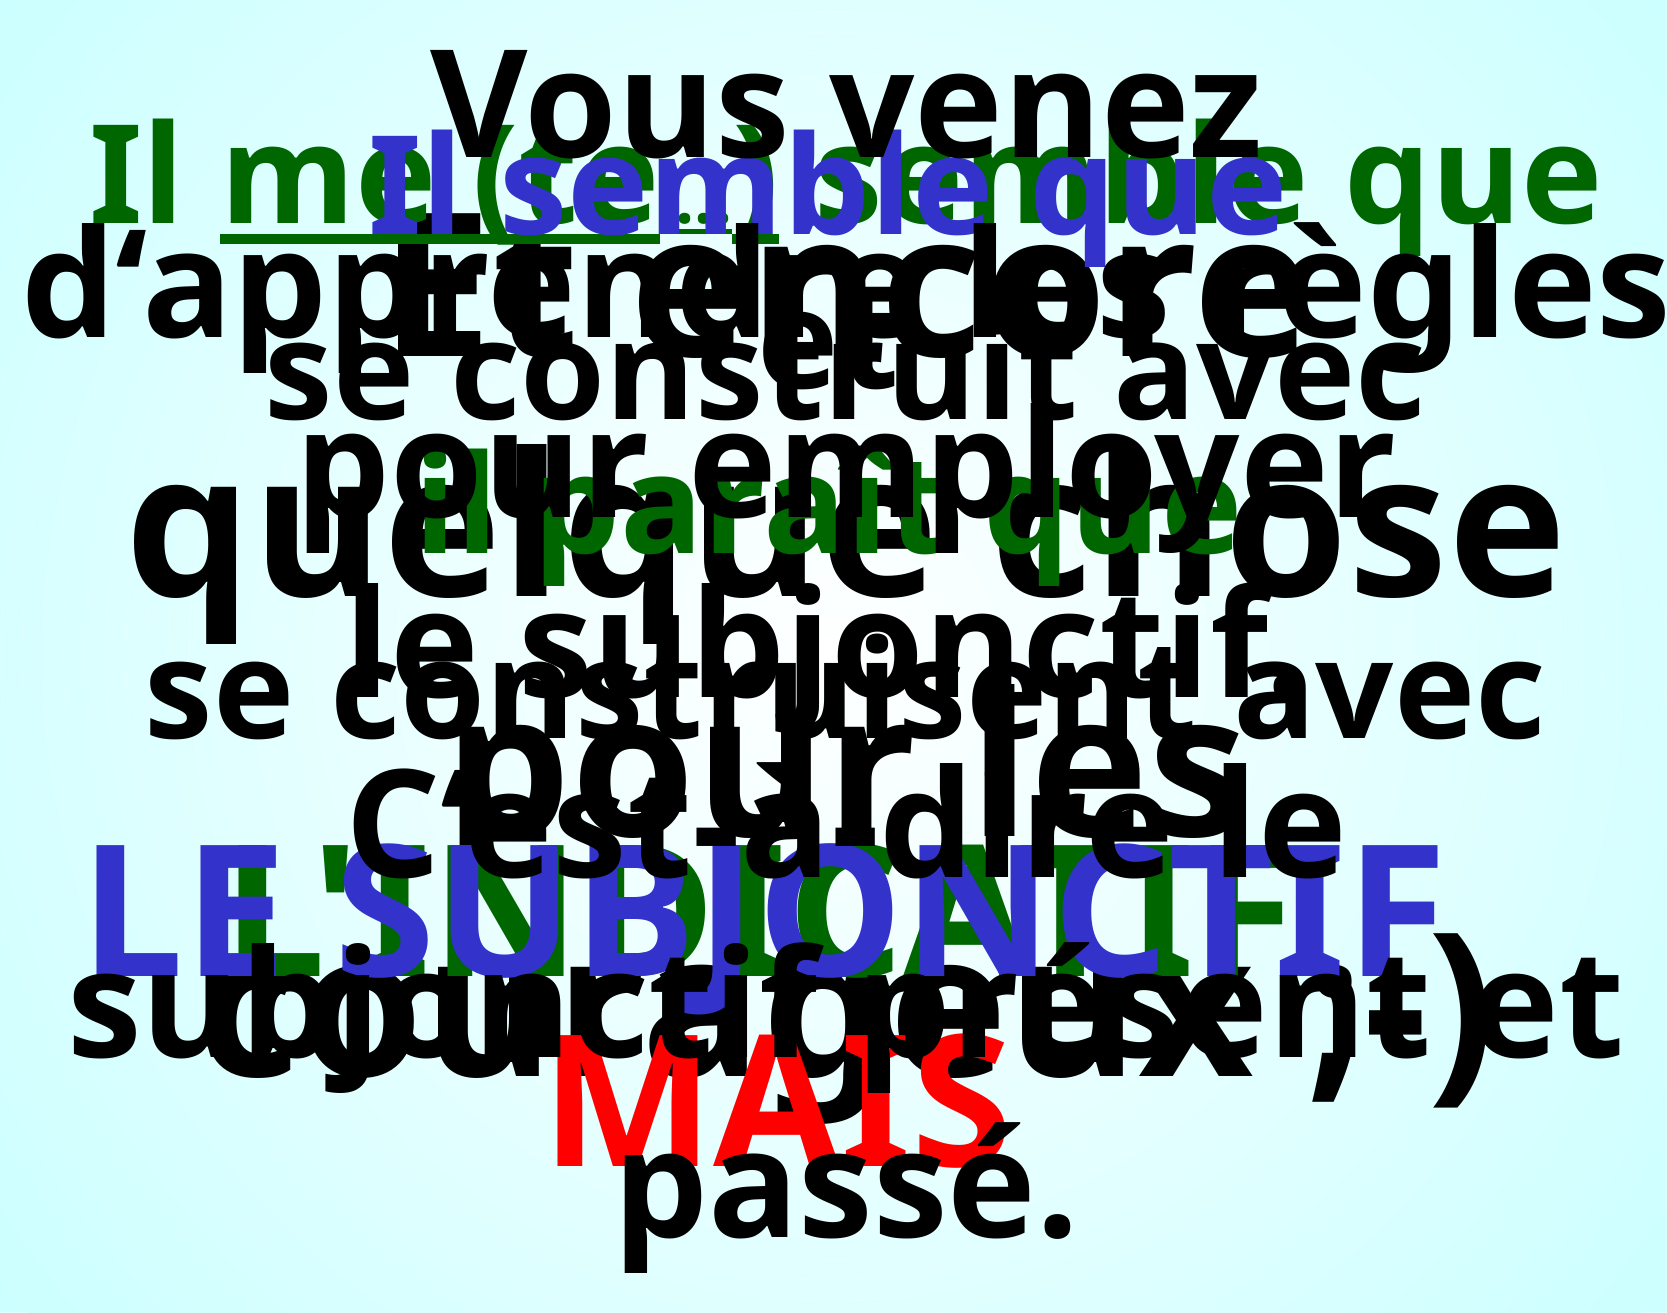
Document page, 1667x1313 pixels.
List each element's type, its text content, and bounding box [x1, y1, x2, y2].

text_box Vous venez d‘apprendre les règles pour employer le subjonctif. C‘est-à-dire le subjonctif présent et passé. [0, 0, 1667, 1275]
